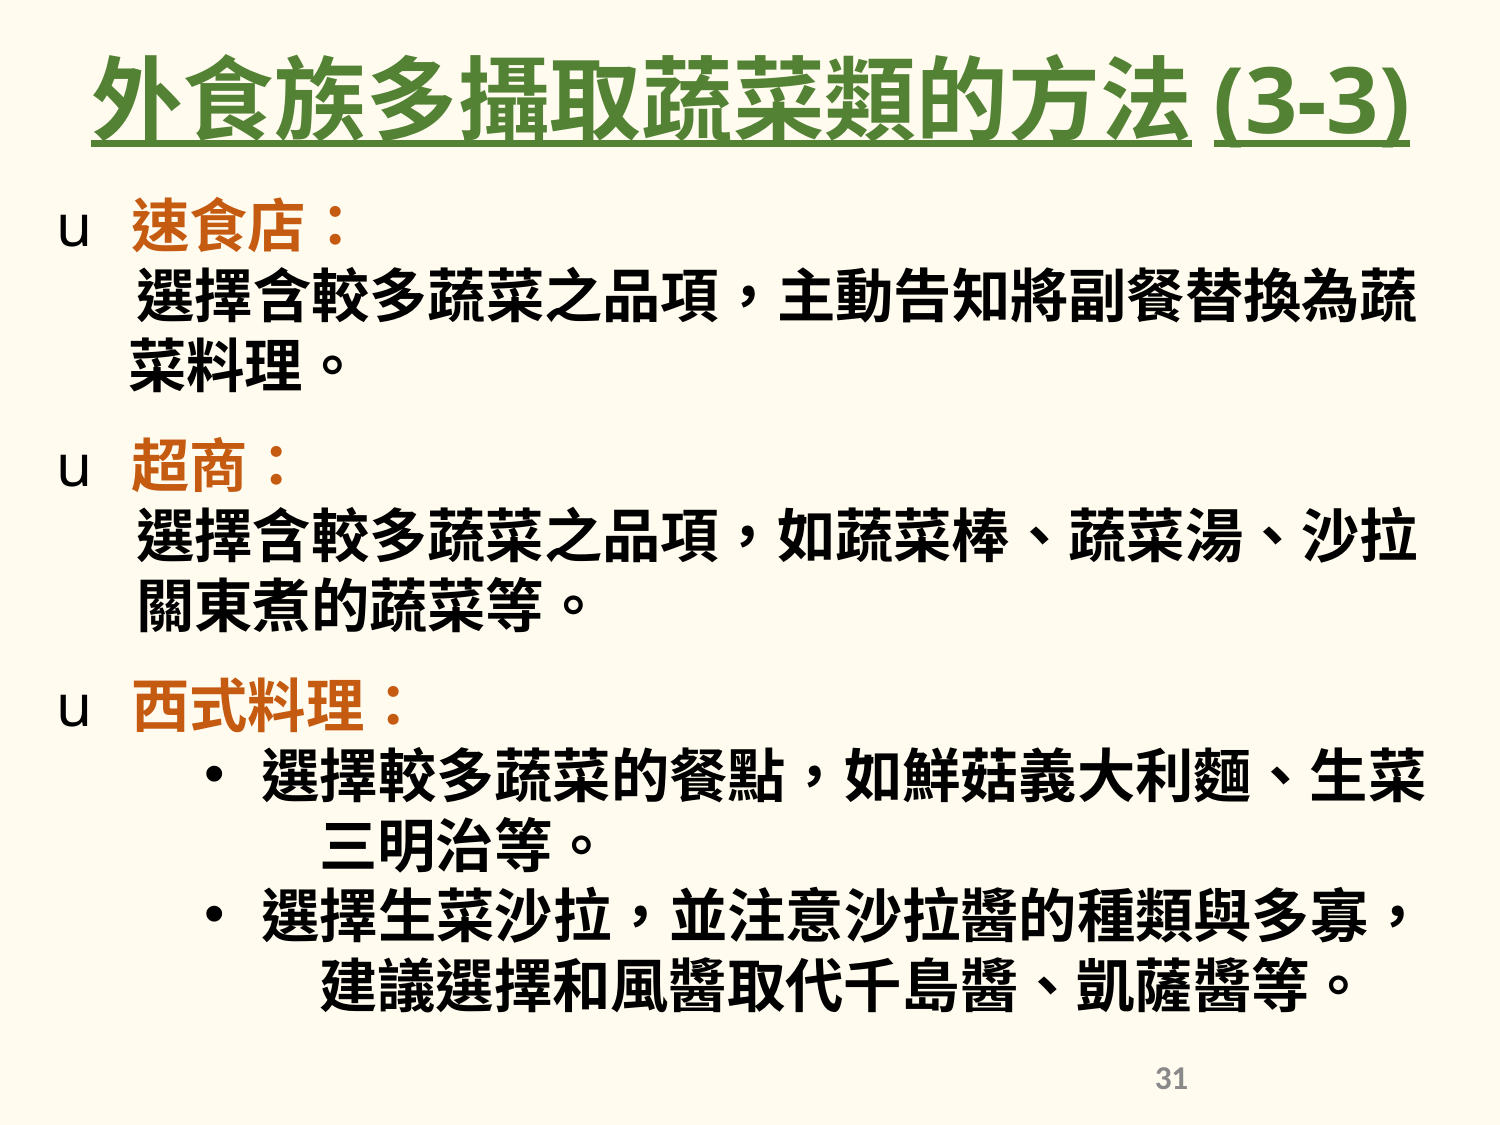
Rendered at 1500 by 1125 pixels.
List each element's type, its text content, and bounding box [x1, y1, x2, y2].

text_box 速食店： 選擇含較多蔬菜之品項，主動告知將副餐替換為蔬菜料理。 超商： 選擇含較多蔬菜之品項，如蔬菜棒、蔬菜湯、沙拉 關東煮的蔬菜等。 西式料理： 選擇較多蔬菜的餐點，如鮮菇義大利麵、生菜三明治等。 選擇生菜沙拉，並注意沙拉醬的種類與多寡，建議選擇和風醬取代千島醬、凱薩醬等。 [41, 181, 1471, 1035]
text_box 31 [1139, 1046, 1478, 1107]
text_box 外食族多攝取蔬菜類的方法(3-3) [59, 34, 1442, 161]
